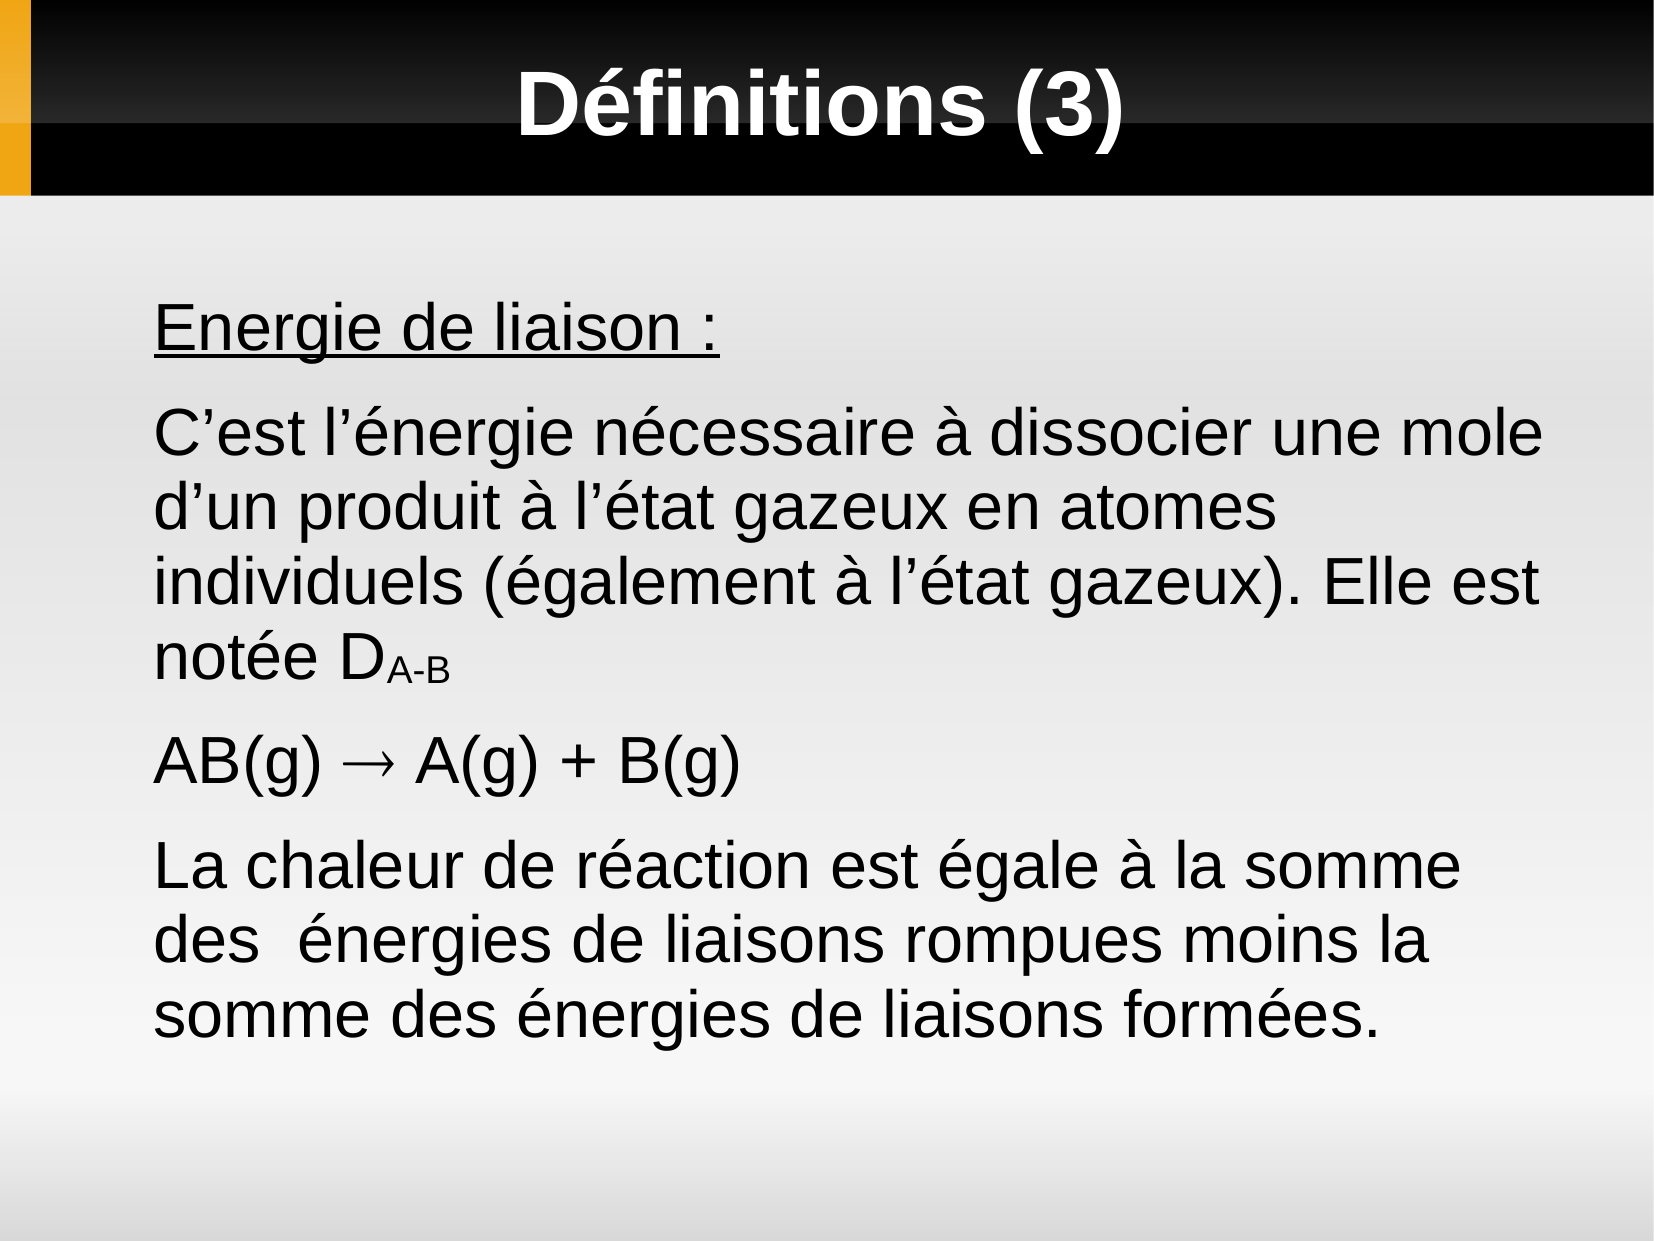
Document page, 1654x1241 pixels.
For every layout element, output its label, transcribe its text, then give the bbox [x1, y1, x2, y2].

title Définitions (3) [76, 0, 1565, 208]
picture [0, 0, 1654, 1241]
list Energie de liaison : C’est l’énergie nécessaire à dissocier une mole d’un produit à l’état gazeux en atomes individuels (également à l’état gazeux). Elle est notée DA-B AB(g) ® A(g) + B(g) La chaleur de réaction est égale à la somme des énergies de liaisons rompues moins la somme des énergies de liaisons formées. [82, 290, 1571, 1109]
